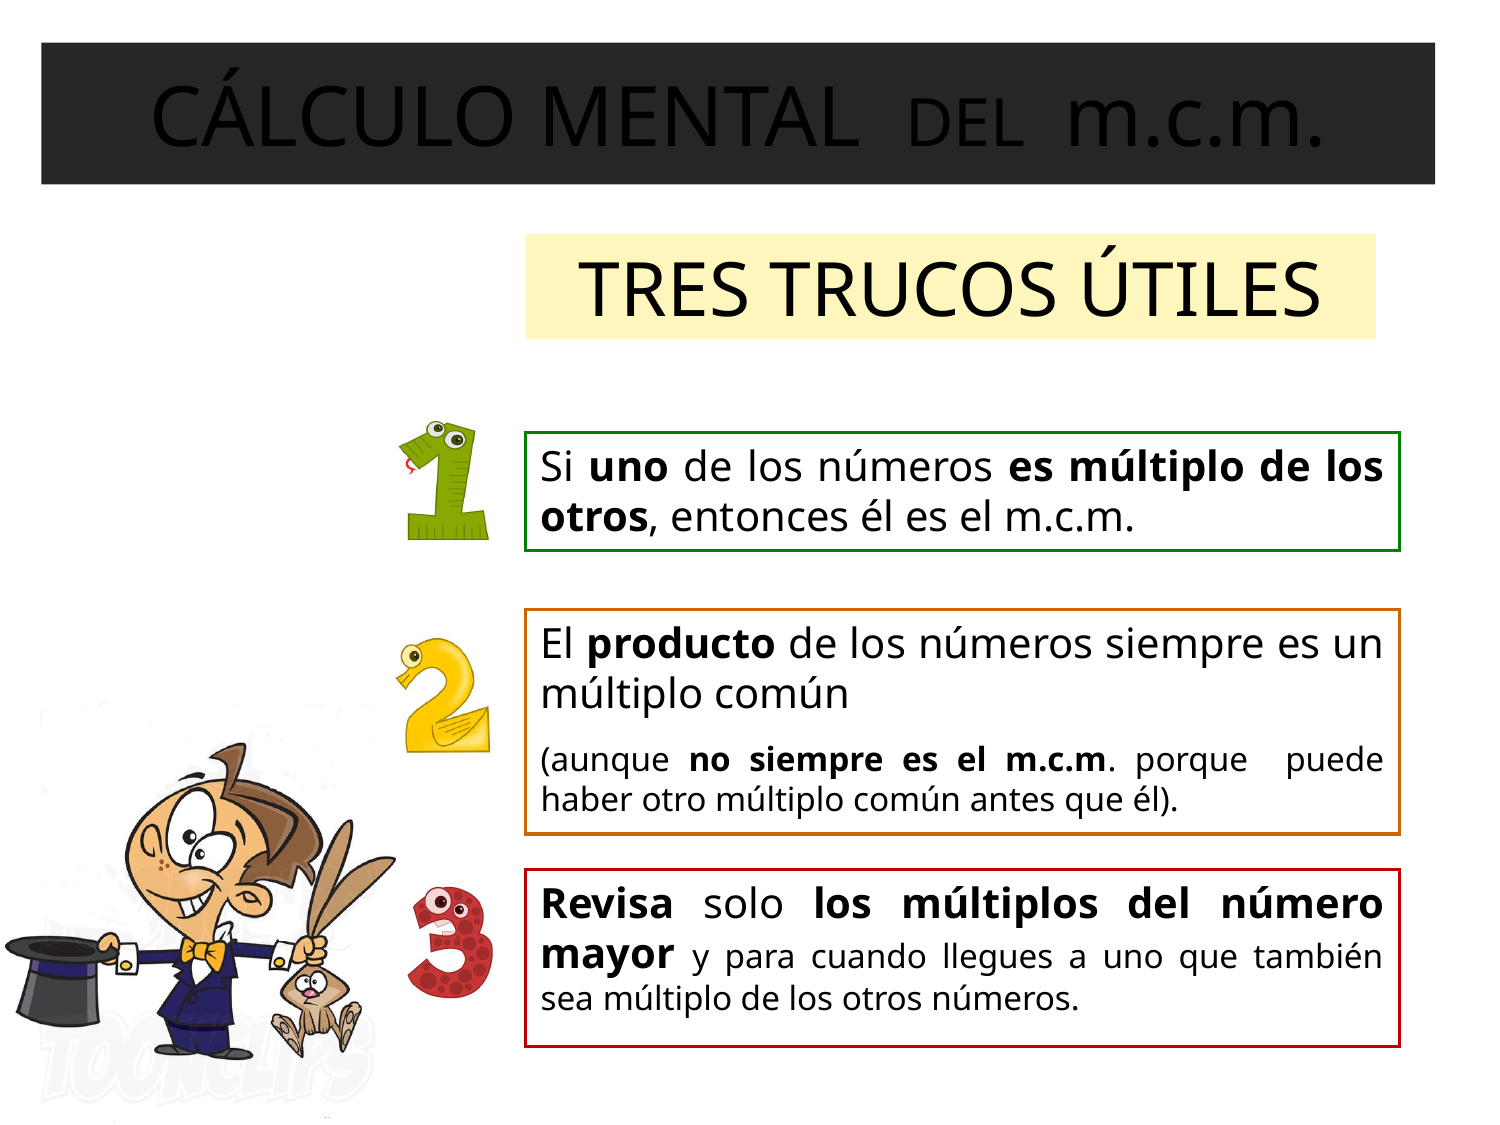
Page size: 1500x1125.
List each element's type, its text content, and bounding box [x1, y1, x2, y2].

text_box Si uno de los números es múltiplo de los otros, entonces él es el m.c.m. [525, 432, 1400, 551]
text_box Revisa solo los múltiplos del número mayor y para cuando llegues a uno que también sea múltiplo de los otros números. [525, 869, 1400, 1047]
text_box CÁLCULO MENTAL DEL m.c.m. [41, 42, 1436, 185]
text_box TRES TRUCOS ÚTILES [525, 233, 1376, 339]
picture [5, 621, 496, 1125]
picture [407, 881, 499, 1012]
picture [395, 420, 501, 548]
text_box El producto de los números siempre es un múltiplo común (aunque no siempre es el m.c.m. porque puede haber otro múltiplo común antes que él). [525, 609, 1400, 835]
